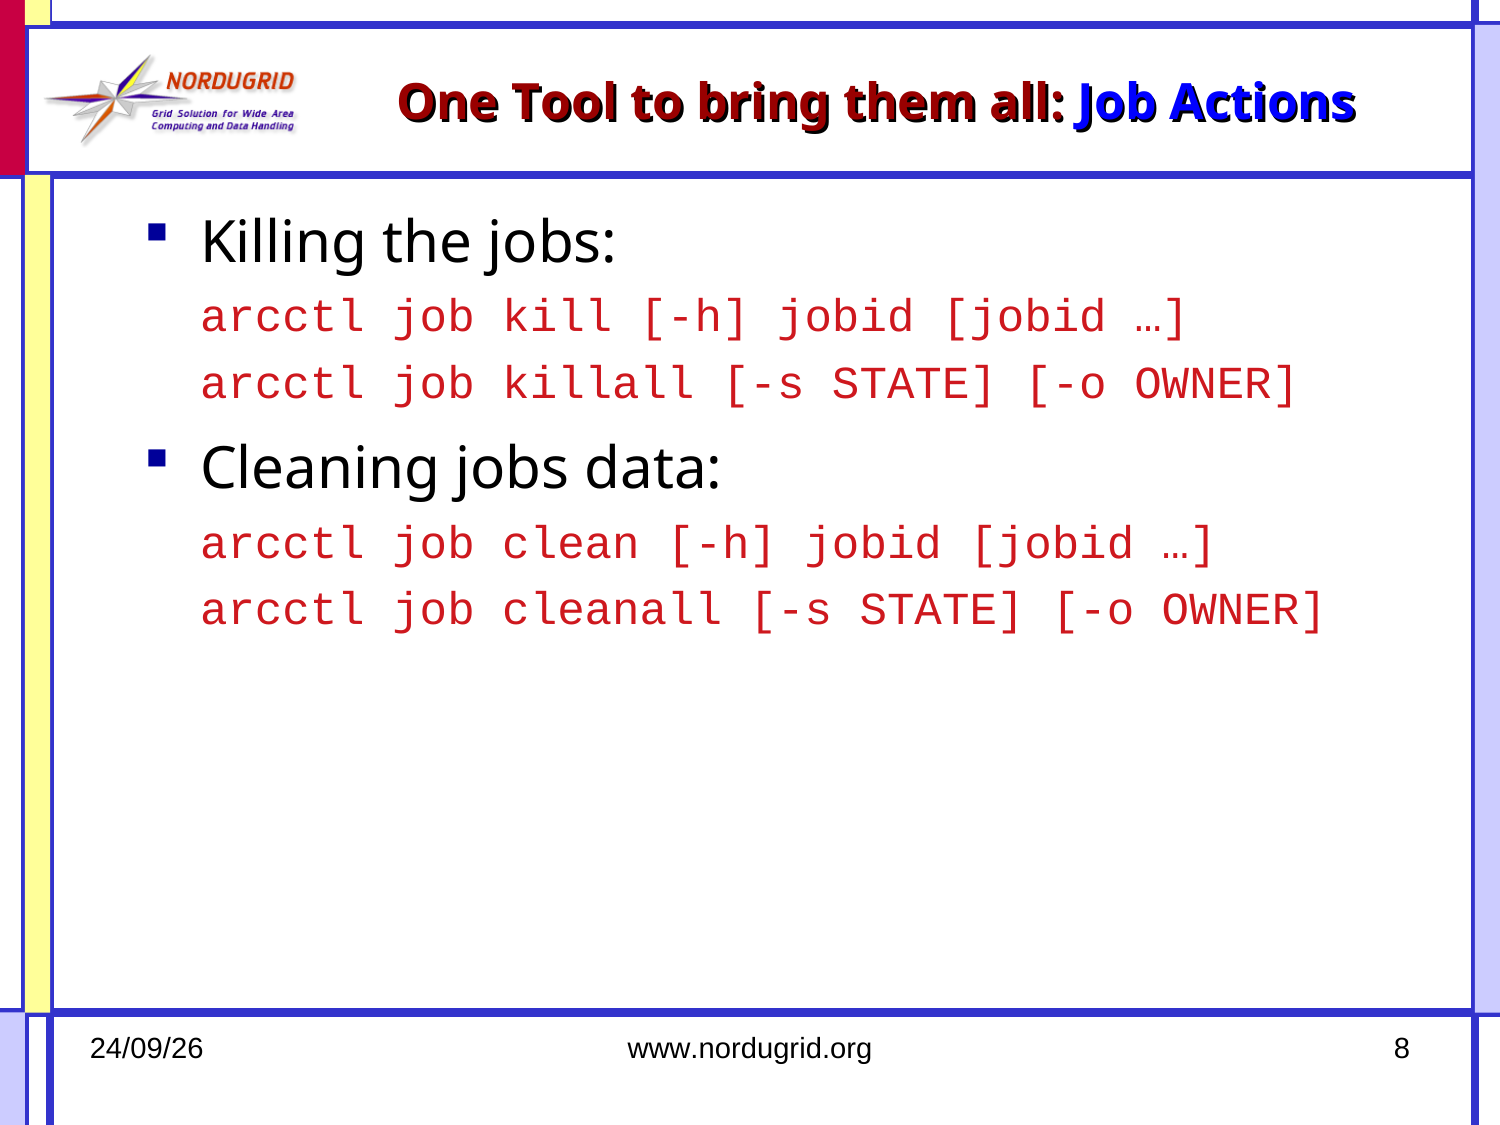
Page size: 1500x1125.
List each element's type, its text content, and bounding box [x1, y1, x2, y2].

title One Tool to bring them all: Job Actions [324, 17, 1428, 183]
list Killing the jobs: arcctl job kill [-h] jobid [jobid …] arcctl job killall [-s STATE] [-o OWNER] Cleaning jobs data: arcctl job clean [-h] jobid [jobid …] arcctl job cleanall [-s STATE] [-o OWNER] [87, 200, 1426, 853]
picture [40, 49, 301, 148]
